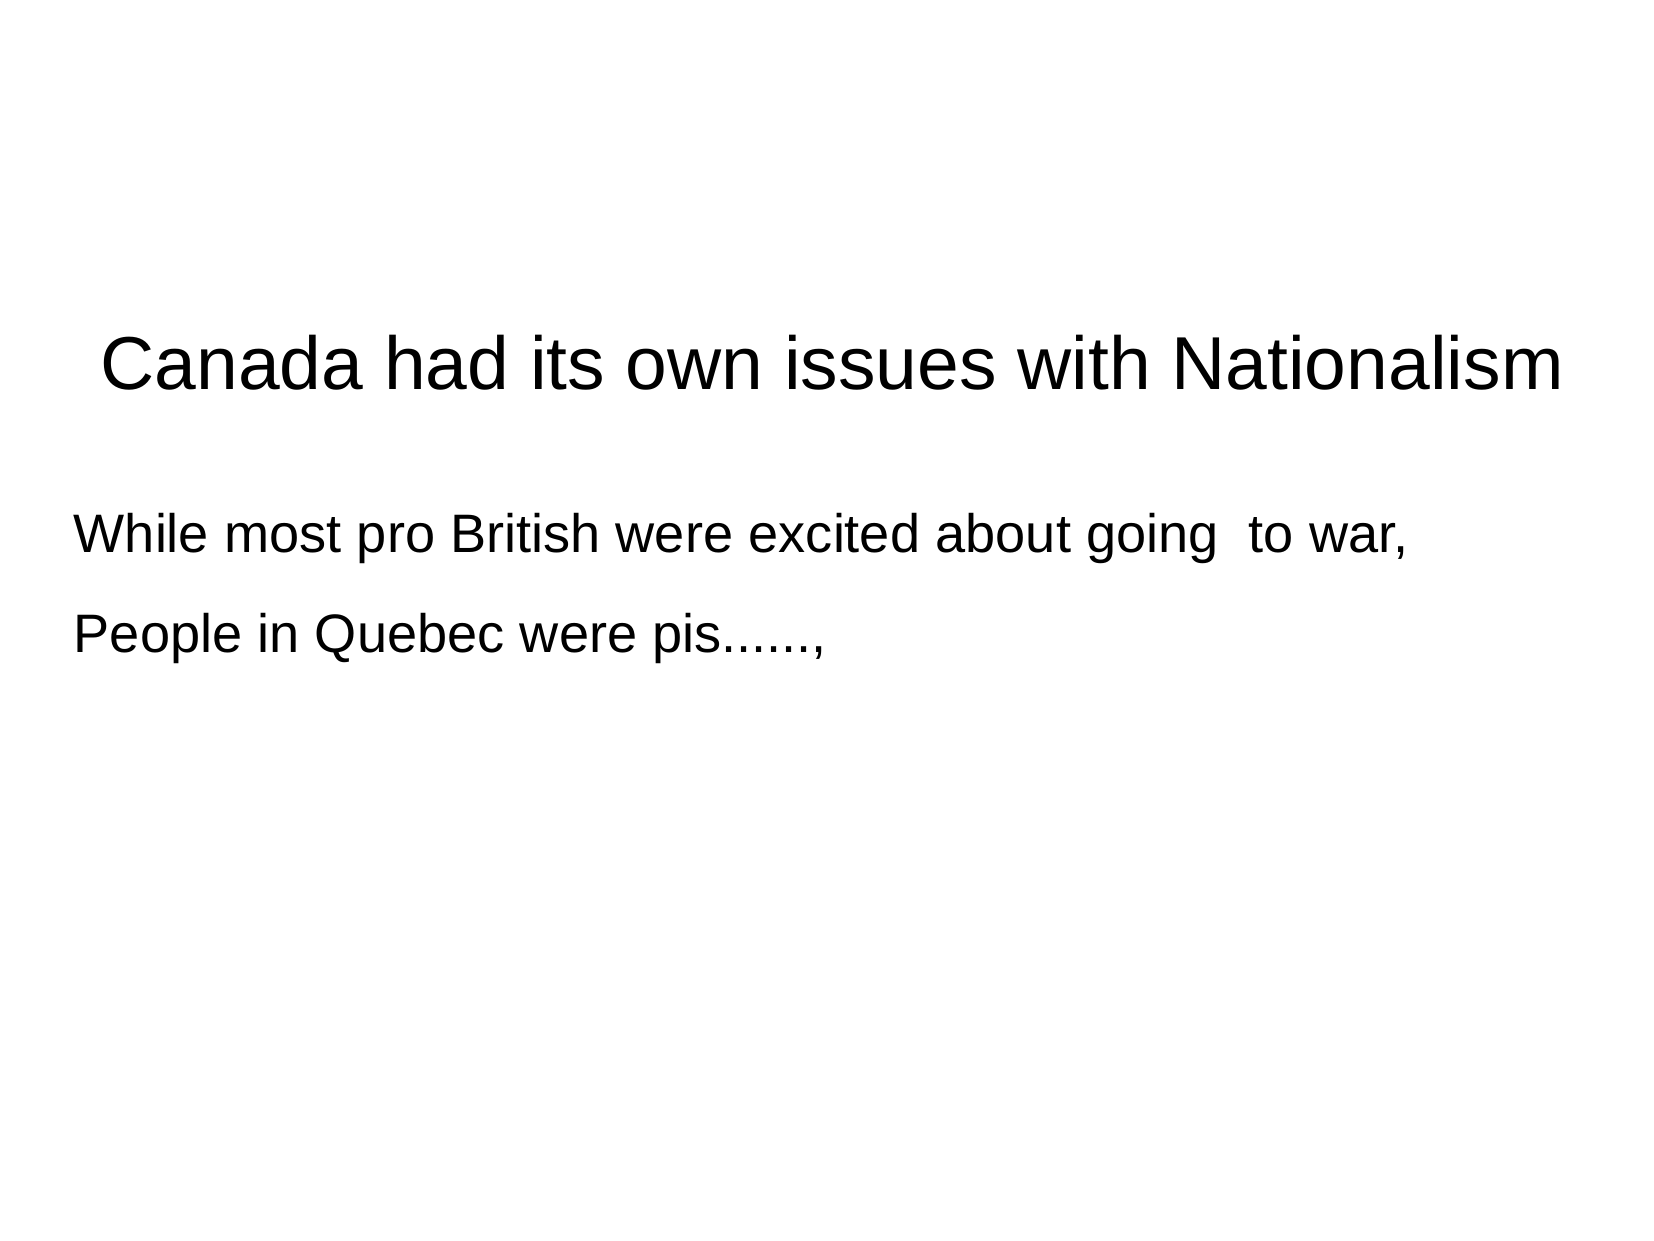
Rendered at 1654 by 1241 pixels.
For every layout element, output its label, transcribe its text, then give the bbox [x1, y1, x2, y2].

text_box While most pro British were excited about going to war, [59, 496, 1607, 572]
text_box People in Quebec were pis......, [59, 596, 1607, 673]
text_box Canada had its own issues with Nationalism [59, 314, 1607, 413]
